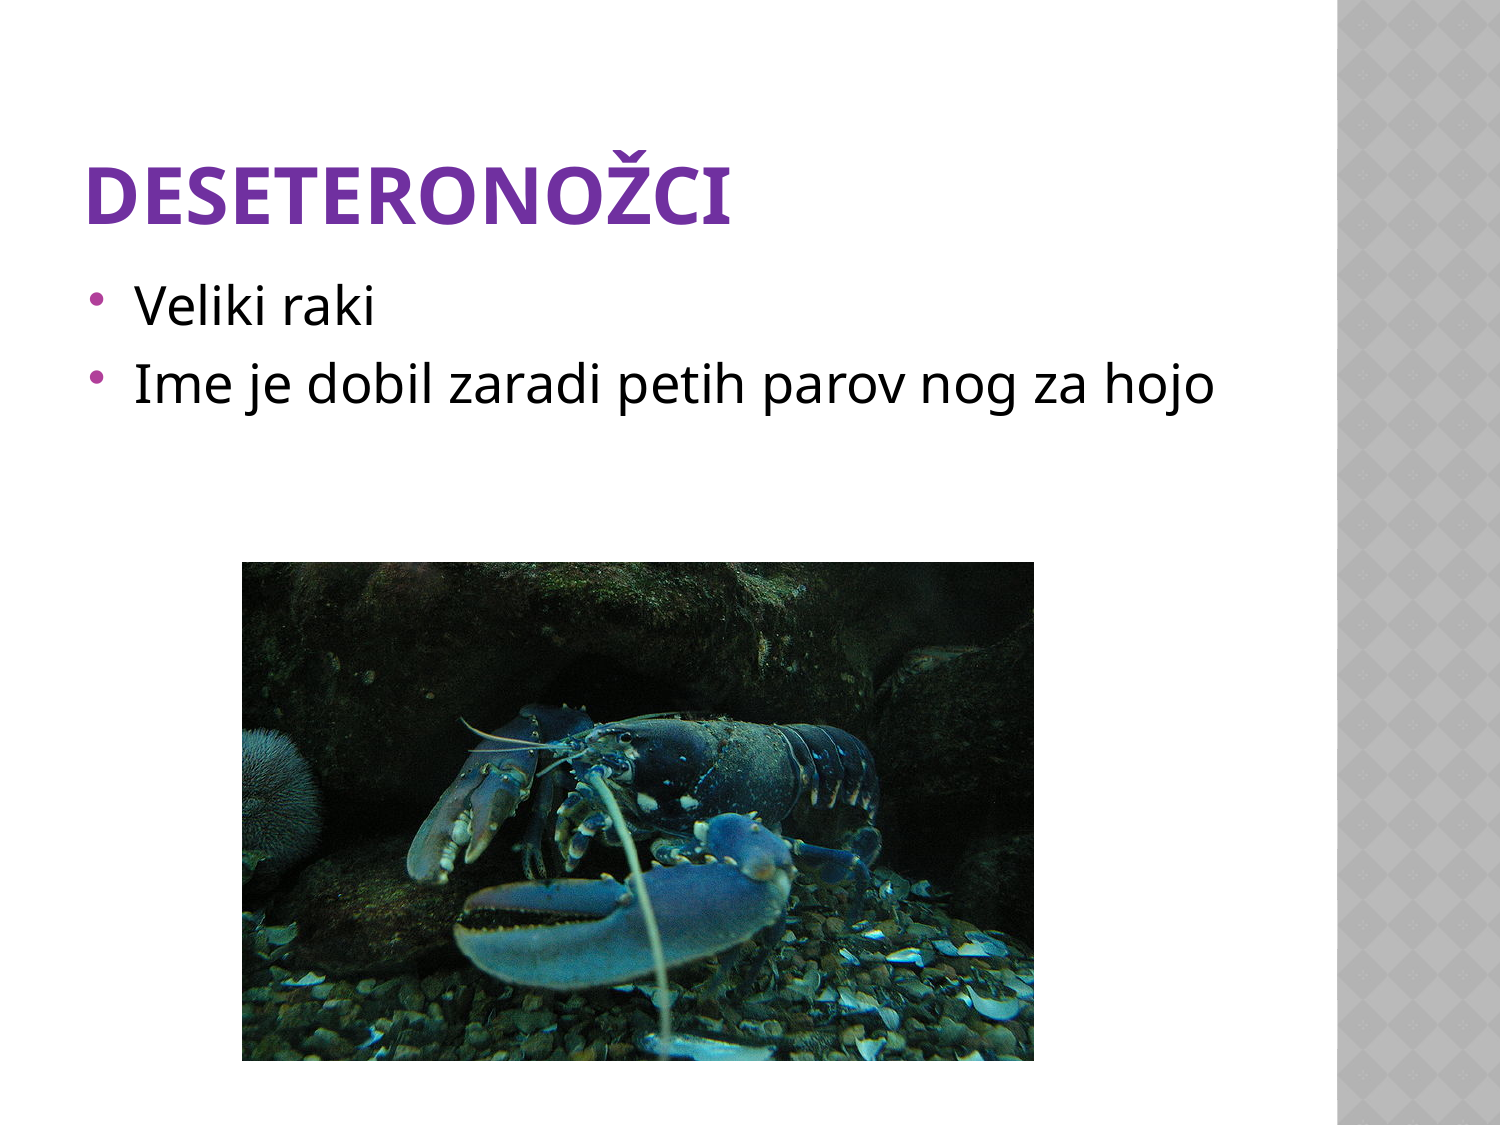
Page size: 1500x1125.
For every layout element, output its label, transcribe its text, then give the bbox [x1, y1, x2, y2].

title DESETERONOŽCI [75, 52, 1263, 240]
picture [242, 562, 1034, 1061]
list Veliki raki Ime je dobil zaradi petih parov nog za hojo [75, 264, 1263, 1060]
